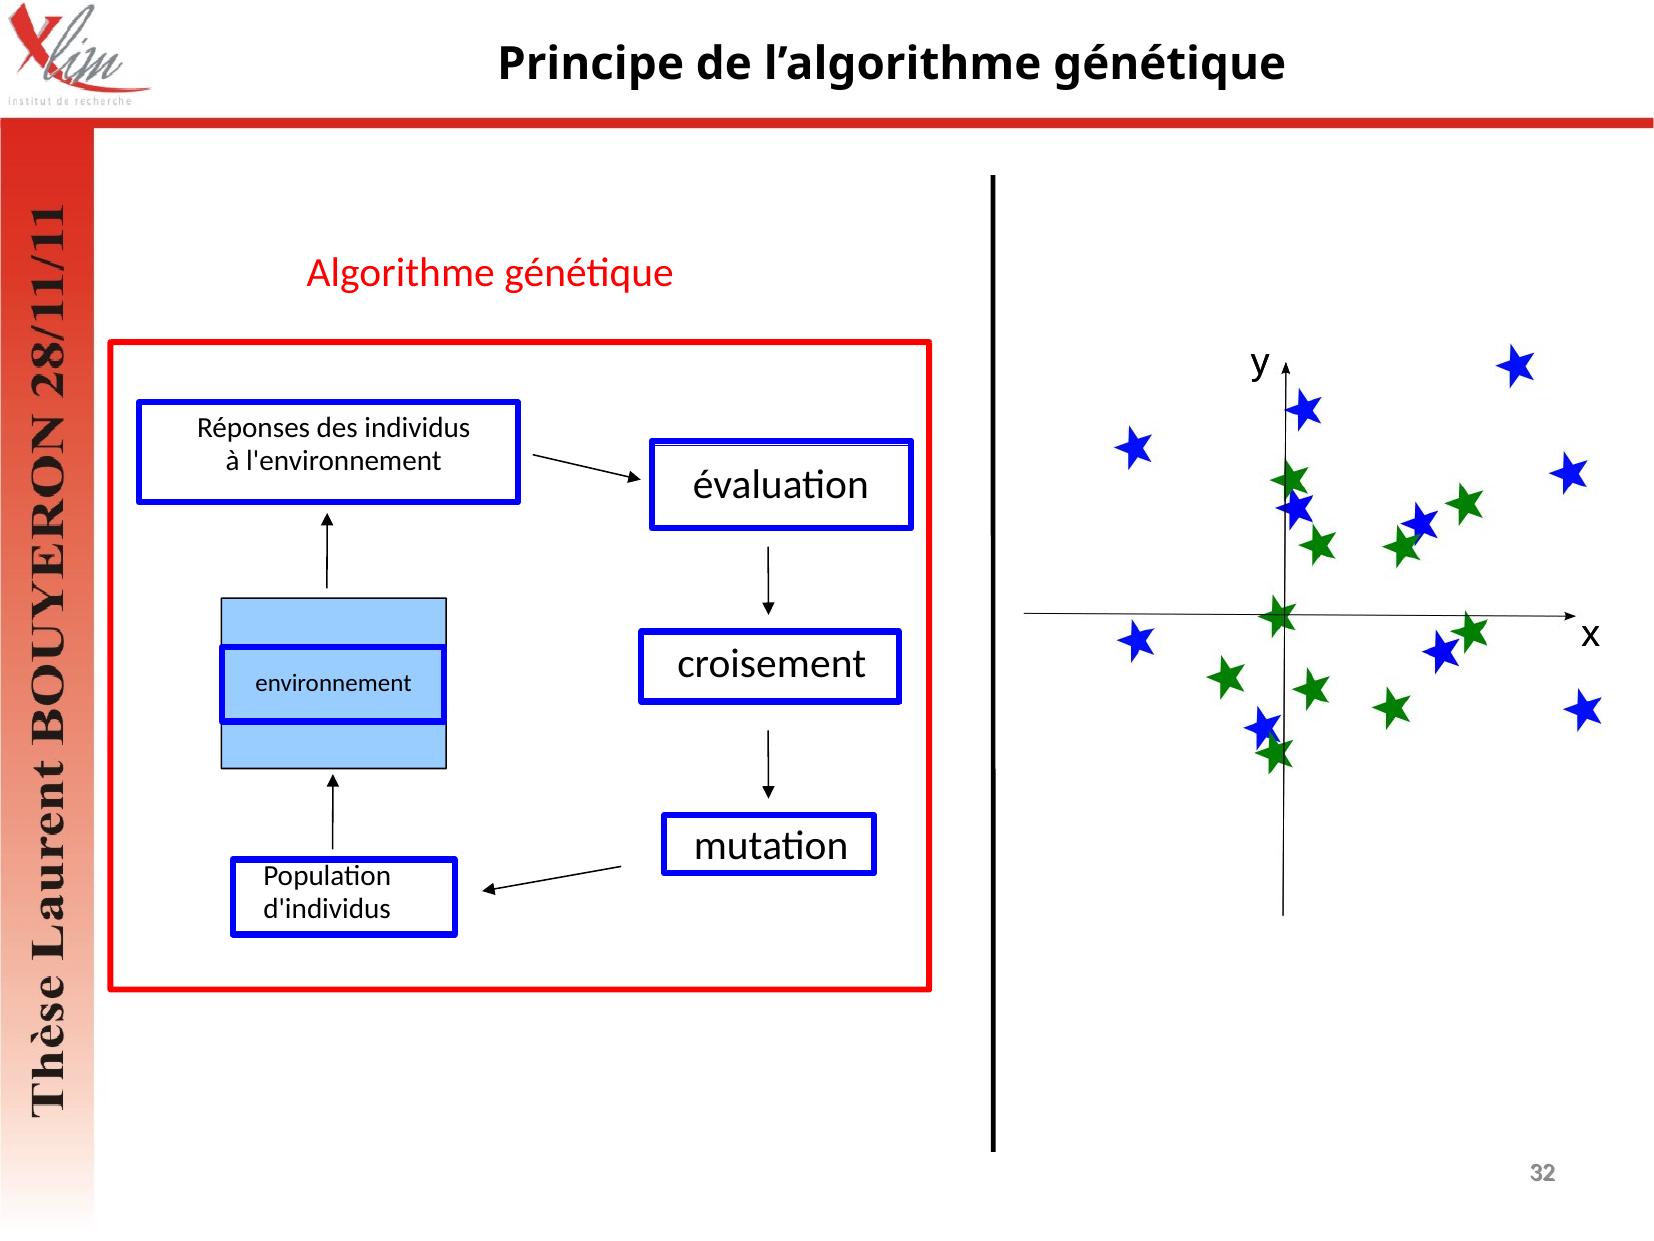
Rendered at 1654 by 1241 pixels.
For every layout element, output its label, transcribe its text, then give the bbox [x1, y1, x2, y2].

text_box Algorithme génétique [291, 242, 640, 309]
text_box Population d'individus [248, 863, 402, 931]
picture [0, 0, 1654, 1241]
text_box environnement [221, 598, 447, 644]
text_box Principe de l’algorithme génétique [448, 7, 1335, 115]
text_box environnement [225, 650, 441, 718]
text_box y [1236, 332, 1285, 390]
text_box croisement [644, 635, 896, 698]
text_box <numéro> [1185, 1129, 1571, 1213]
text_box Population d'individus [248, 938, 402, 946]
text_box Réponses des individus à l'environnement [180, 405, 488, 498]
text_box mutation [667, 818, 871, 870]
text_box Population d'individus [248, 852, 402, 856]
text_box x [1566, 604, 1616, 662]
text_box environnement [221, 724, 447, 769]
text_box évaluation [655, 445, 908, 525]
